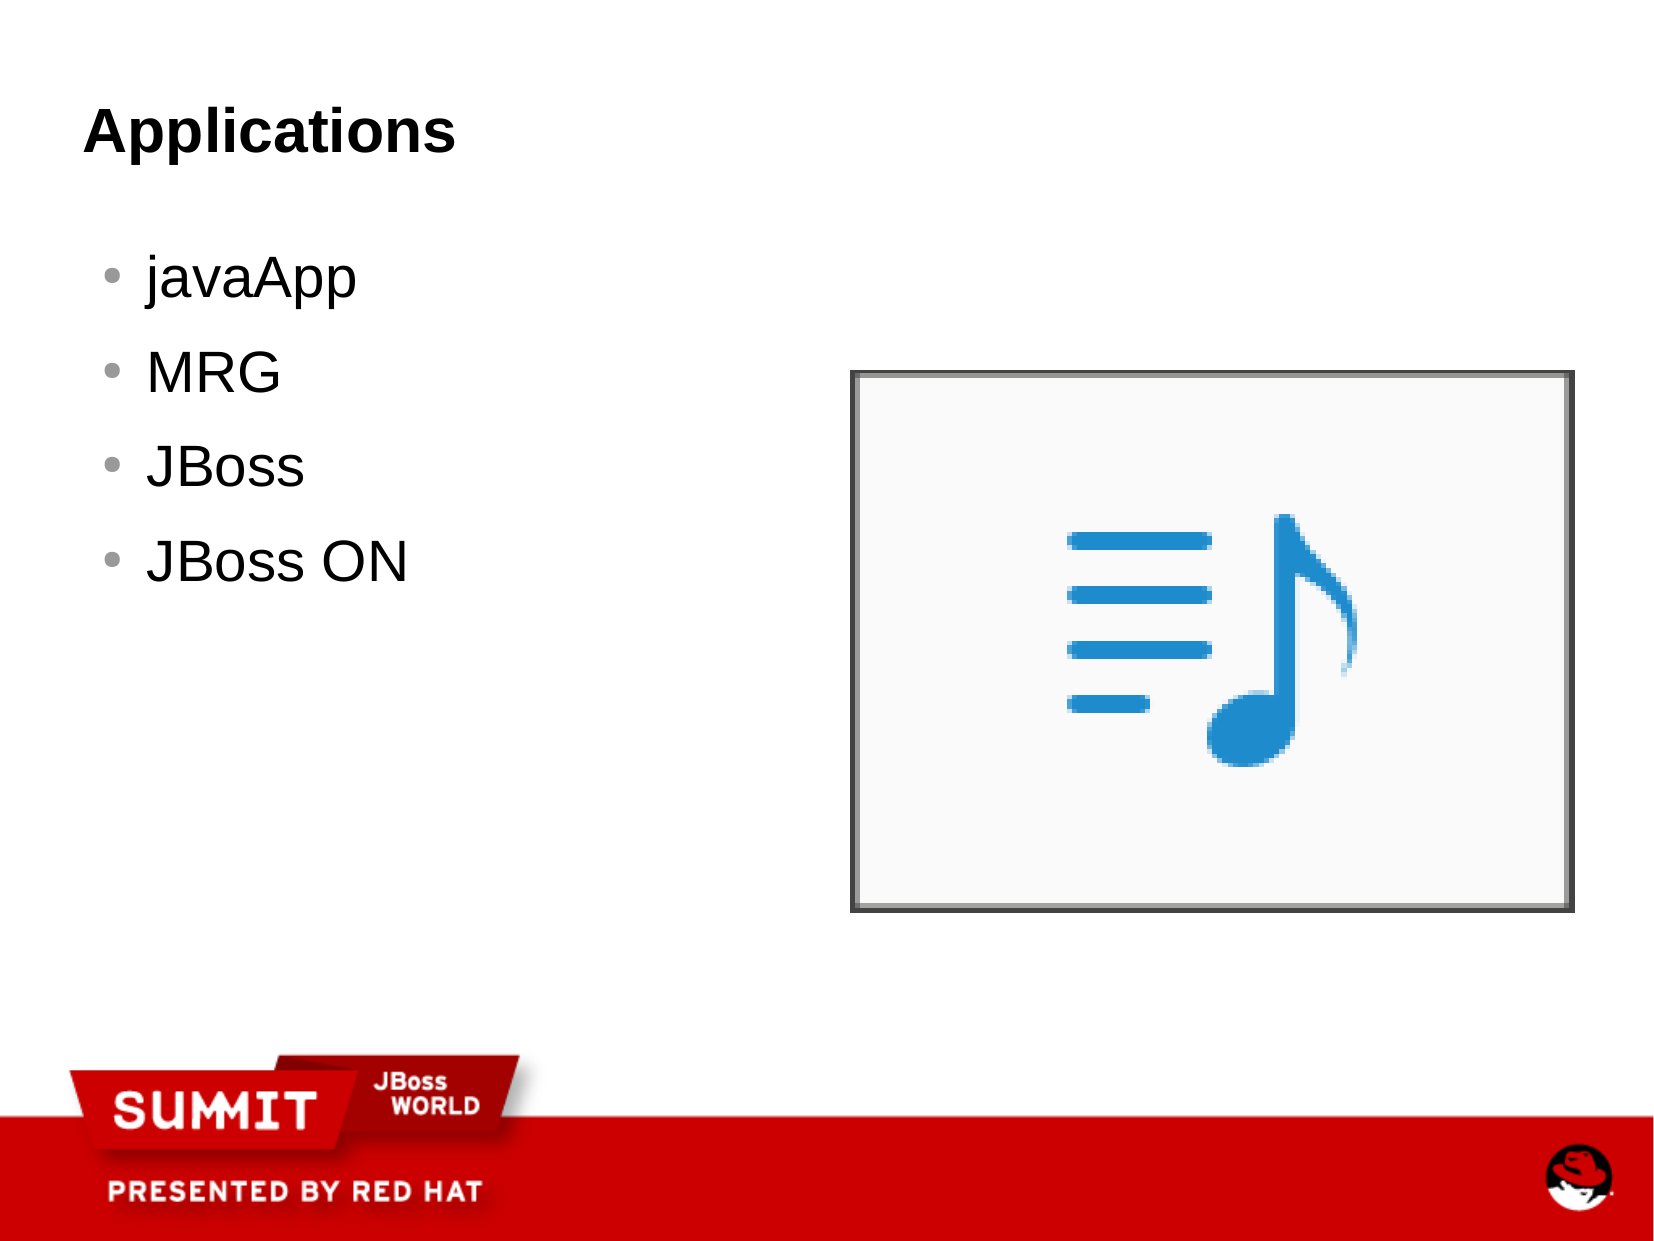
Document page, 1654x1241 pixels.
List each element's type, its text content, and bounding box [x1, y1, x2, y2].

text_box [849, 369, 1576, 914]
picture [0, 1043, 1654, 1241]
list javaApp MRG JBoss JBoss ON [86, 244, 814, 1039]
title Applications [82, 37, 1571, 226]
